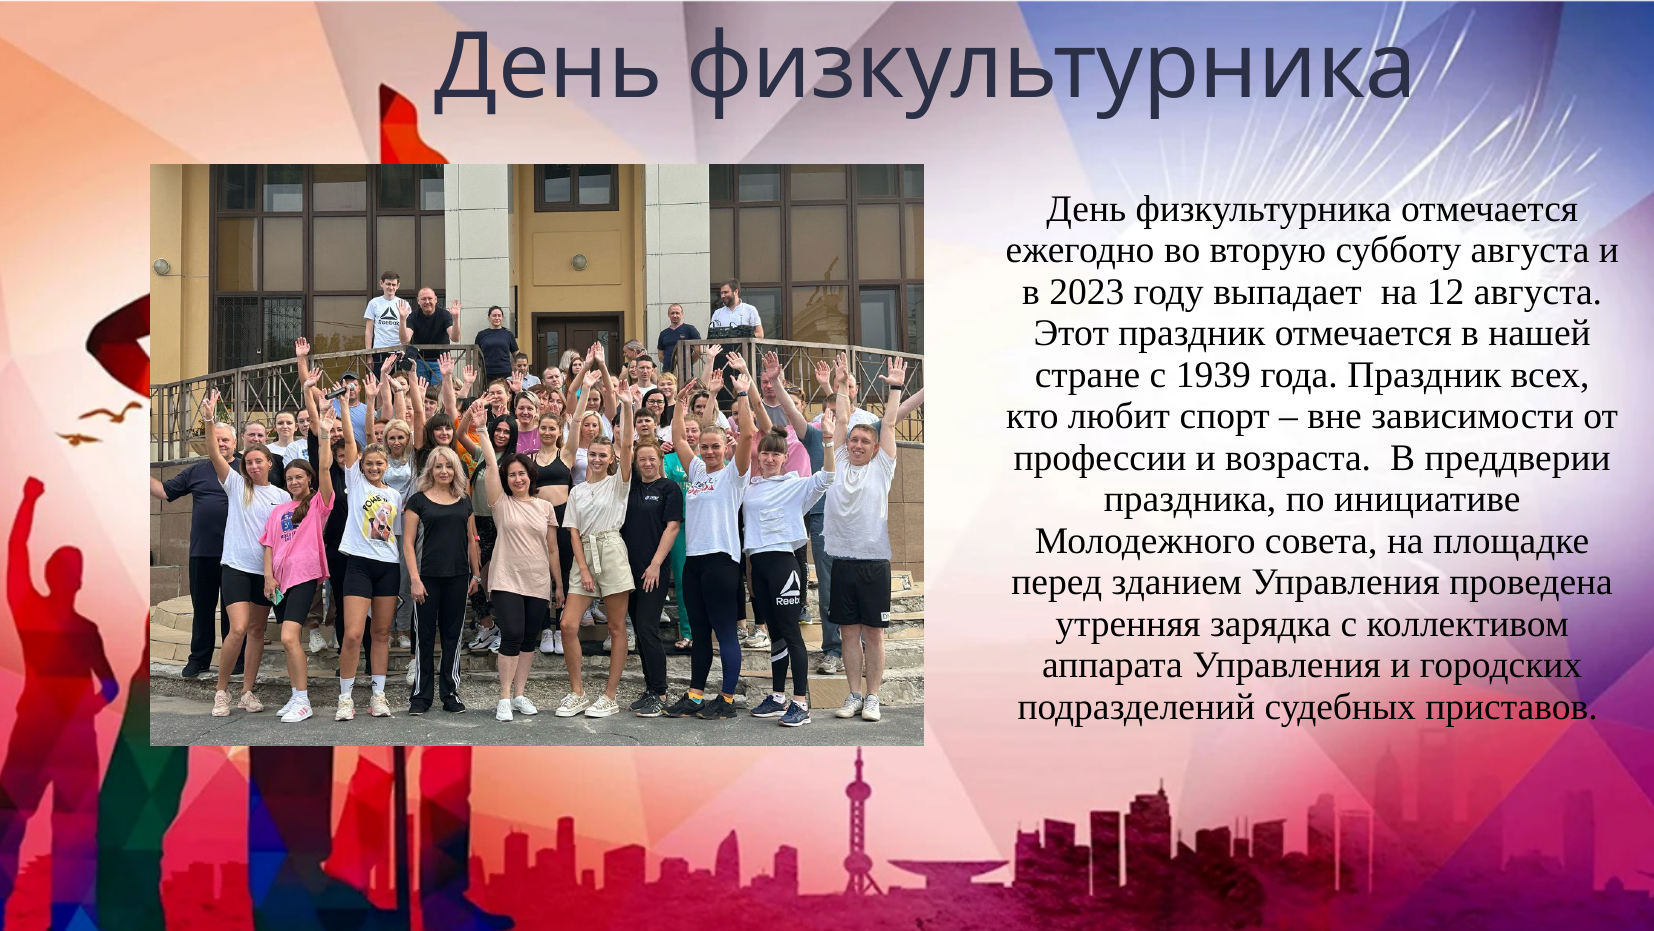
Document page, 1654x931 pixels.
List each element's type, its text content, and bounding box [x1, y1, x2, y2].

text_box День физкультурника отмечается ежегодно во вторую субботу августа и в 2023 году выпадает на 12 августа. Этот праздник отмечается в нашей стране с 1939 года. Праздник всех, кто любит спорт – вне зависимости от профессии и возраста. В преддверии праздника, по инициативе Молодежного совета, на площадке перед зданием Управления проведена утренняя зарядка с коллективом аппарата Управления и городских подразделений судебных приставов. [990, 180, 1636, 736]
picture [0, 0, 1654, 931]
text_box День физкультурника [428, 0, 1425, 123]
